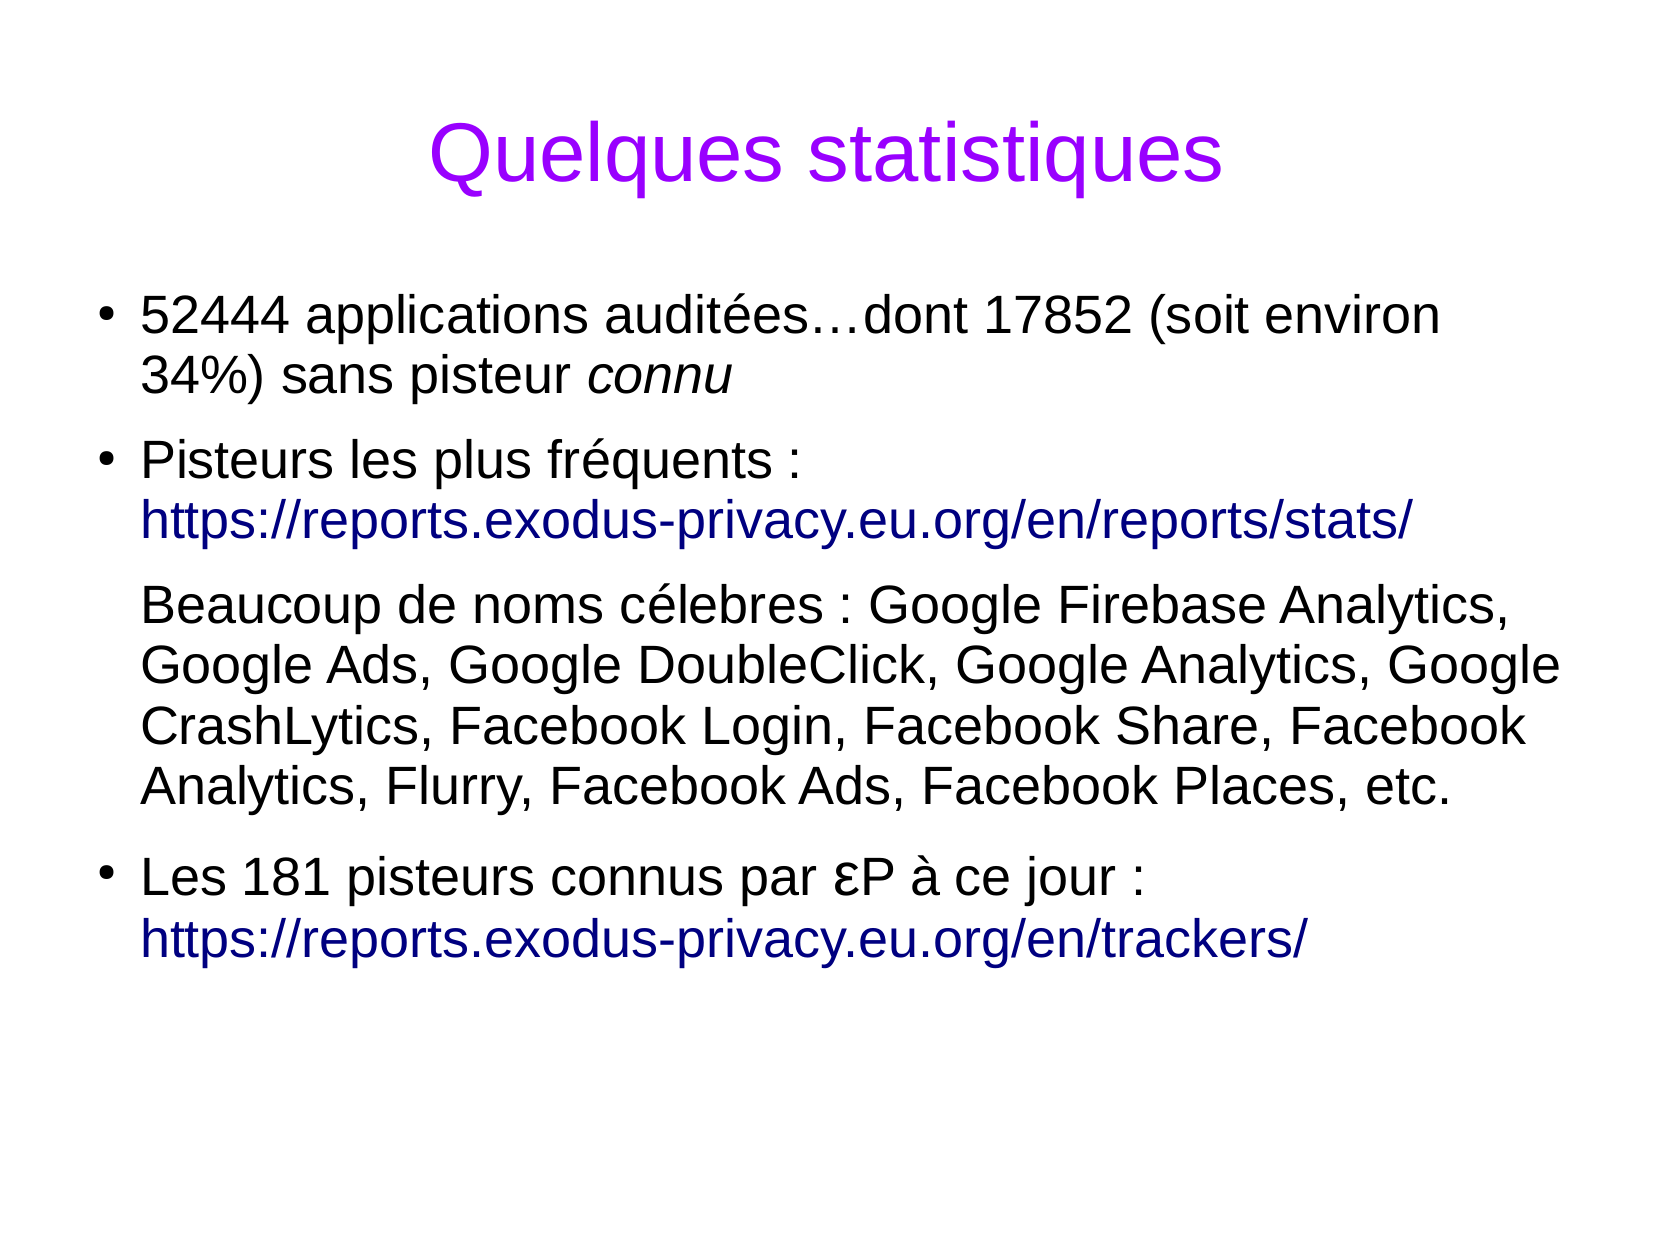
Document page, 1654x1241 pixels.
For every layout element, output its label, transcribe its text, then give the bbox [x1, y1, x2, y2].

list 52444 applications auditées…dont 17852 (soit environ 34%) sans pisteur connu Pisteurs les plus fréquents :https://reports.exodus-privacy.eu.org/en/reports/stats/ Beaucoup de noms célebres : Google Firebase Analytics, Google Ads, Google DoubleClick, Google Analytics, Google CrashLytics, Facebook Login, Facebook Share, Facebook Analytics, Flurry, Facebook Ads, Facebook Places, etc. Les 181 pisteurs connus par εP à ce jour : https://reports.exodus-privacy.eu.org/en/trackers/ [82, 284, 1571, 1004]
title Quelques statistiques [82, 38, 1571, 267]
